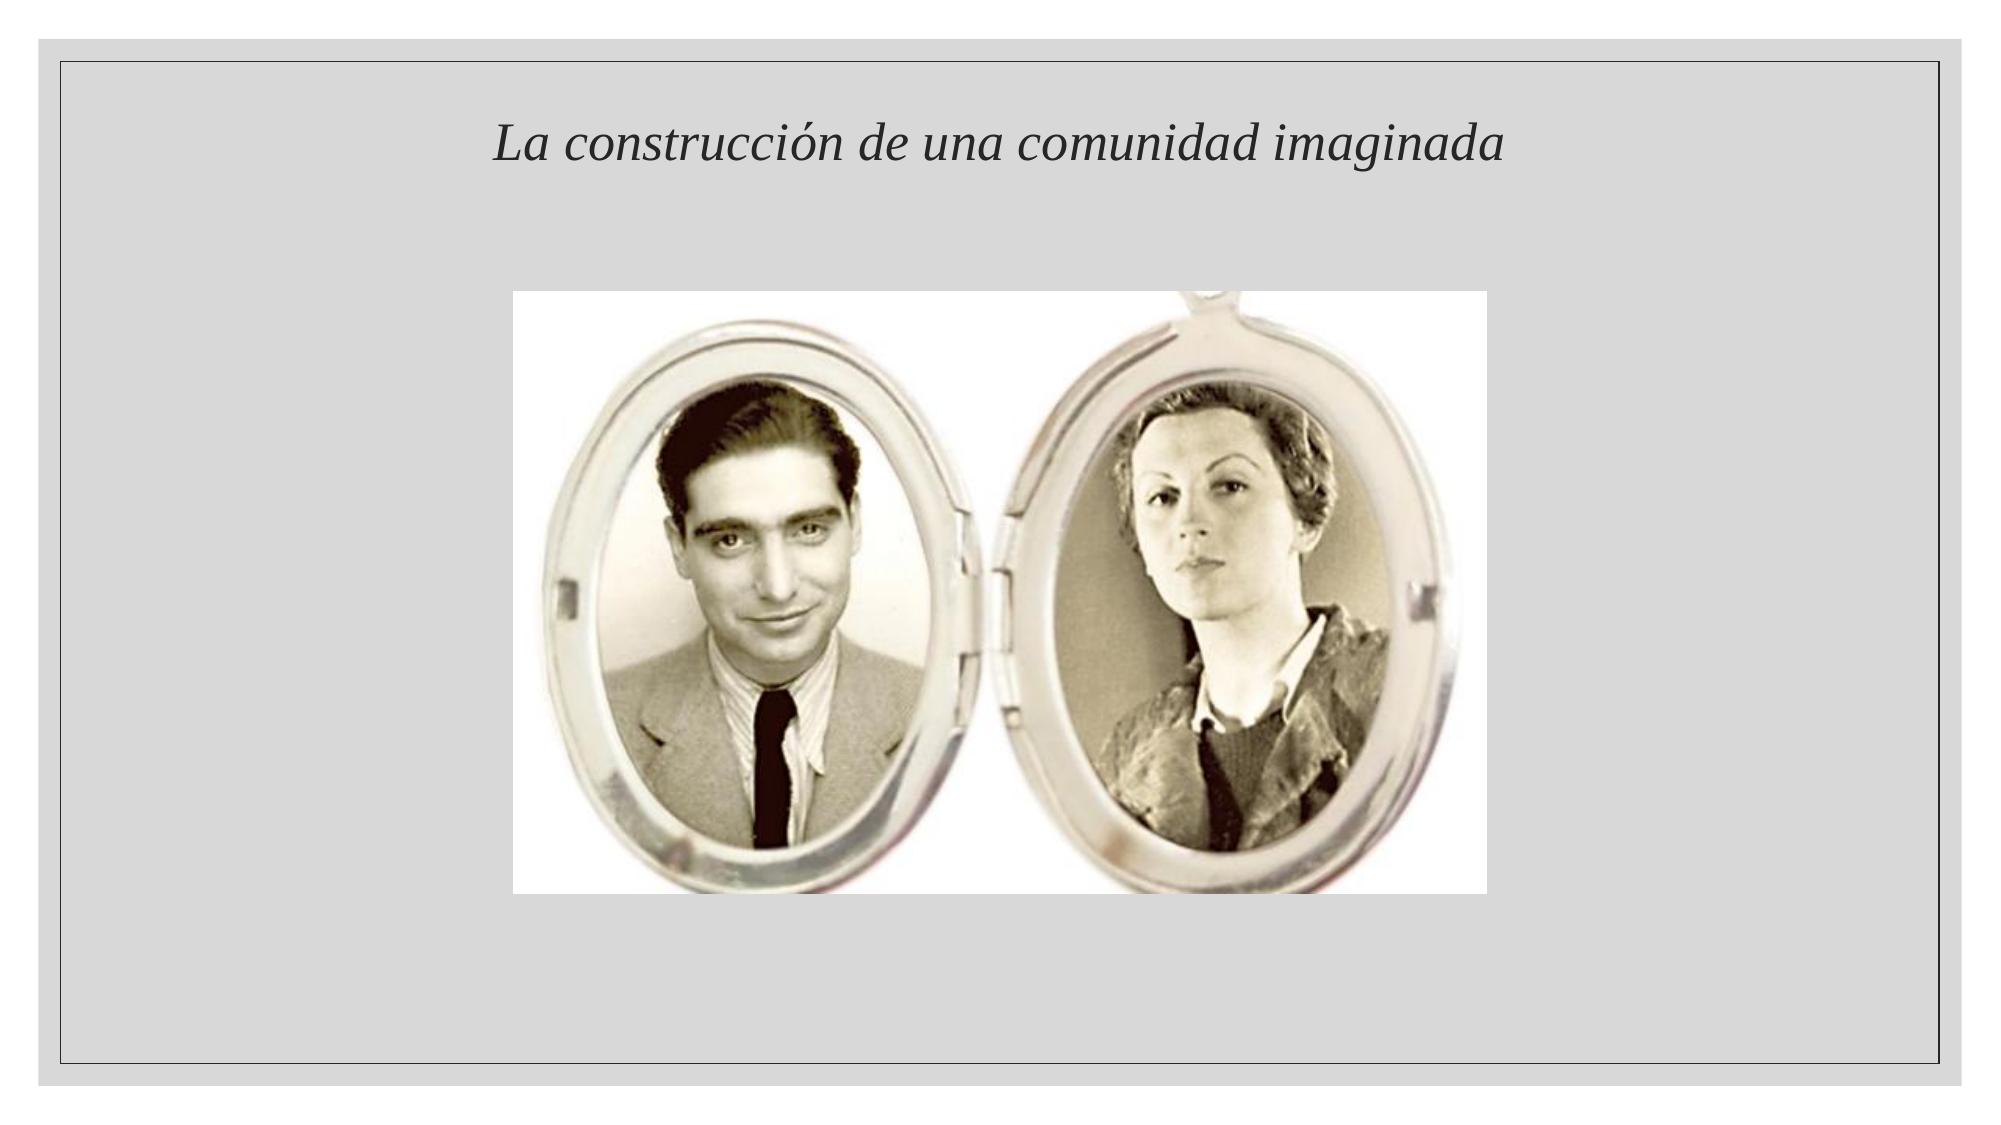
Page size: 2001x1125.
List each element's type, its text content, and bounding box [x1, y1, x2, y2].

picture [513, 291, 1487, 894]
title La construcciόn de una comunidad imaginada [174, 105, 1825, 246]
